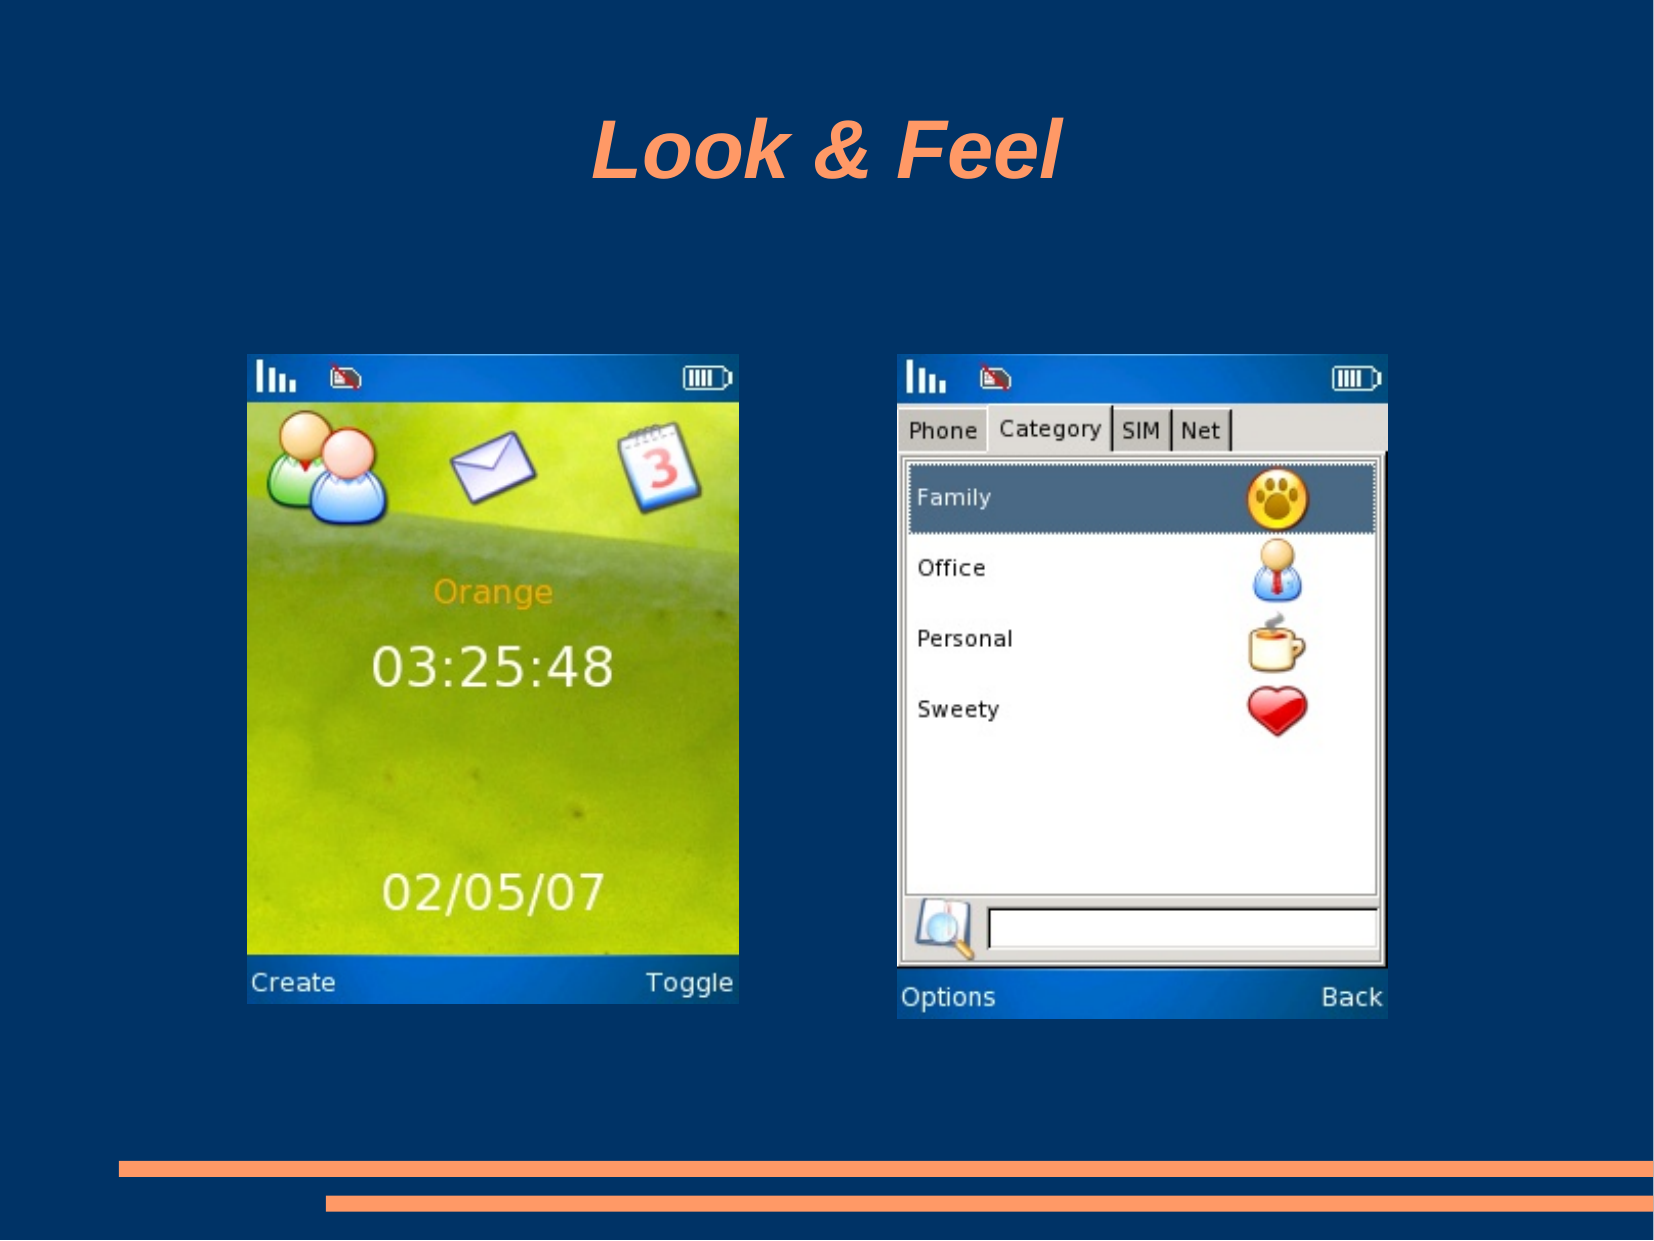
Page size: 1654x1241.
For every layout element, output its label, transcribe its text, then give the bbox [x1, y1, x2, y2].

picture [897, 354, 1388, 1019]
picture [247, 354, 739, 1004]
title Look & Feel [121, 53, 1534, 247]
